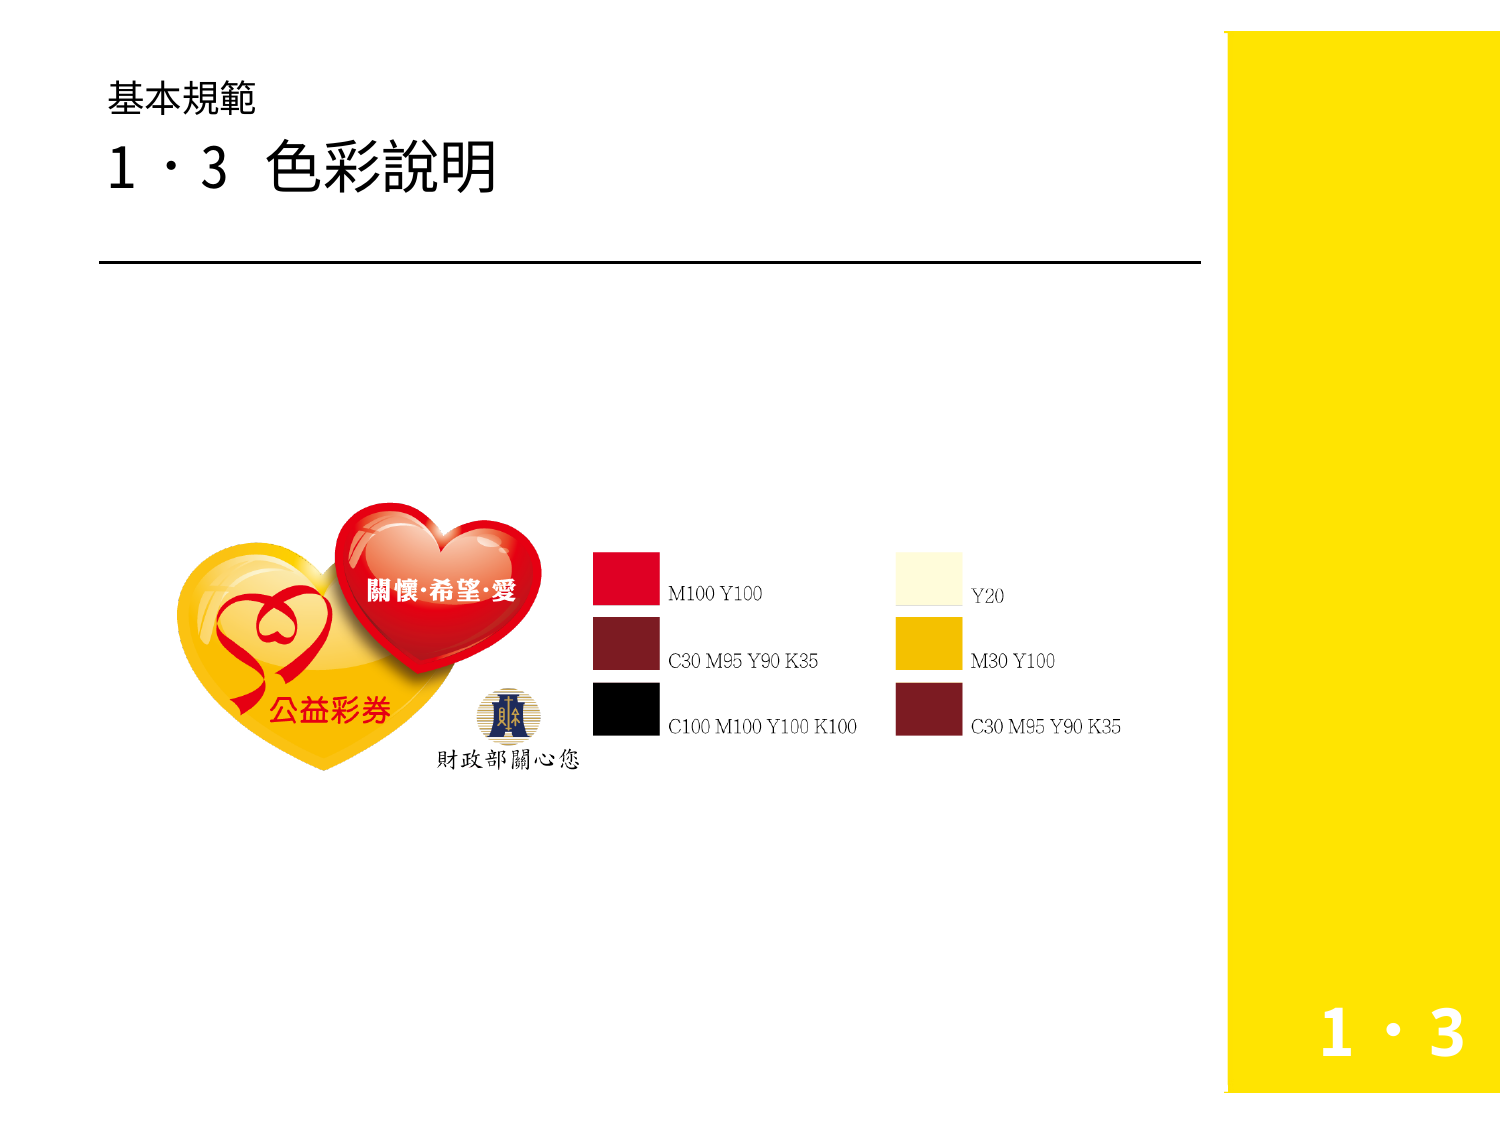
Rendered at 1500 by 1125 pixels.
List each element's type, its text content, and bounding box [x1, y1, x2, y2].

text_box 基本規範 1．3 色彩說明 [99, 37, 1201, 238]
text_box 1．3 [1250, 974, 1476, 1085]
picture [0, 31, 1500, 1093]
